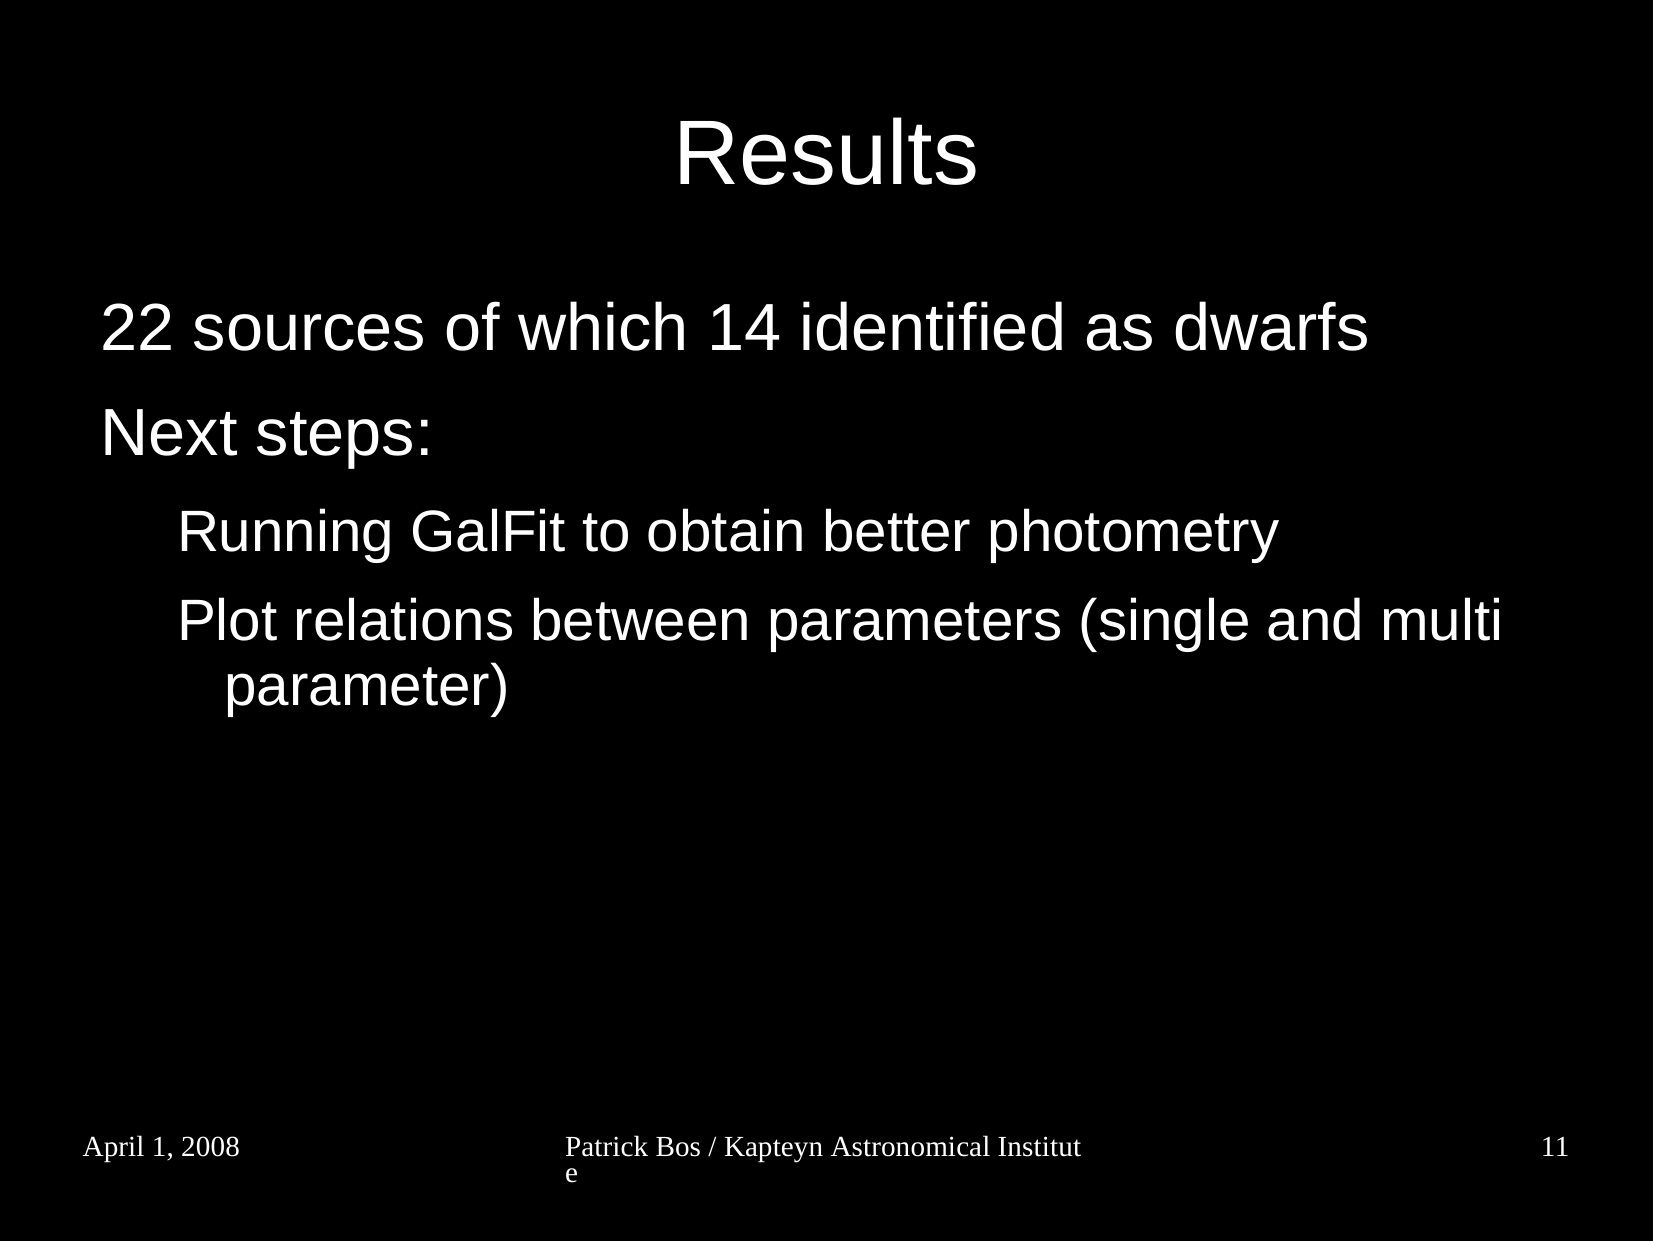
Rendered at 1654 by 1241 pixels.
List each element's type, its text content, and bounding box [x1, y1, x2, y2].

list 22 sources of which 14 identified as dwarfs Next steps: Running GalFit to obtain better photometry Plot relations between parameters (single and multi parameter) [82, 290, 1571, 1095]
title Results [82, 49, 1571, 257]
